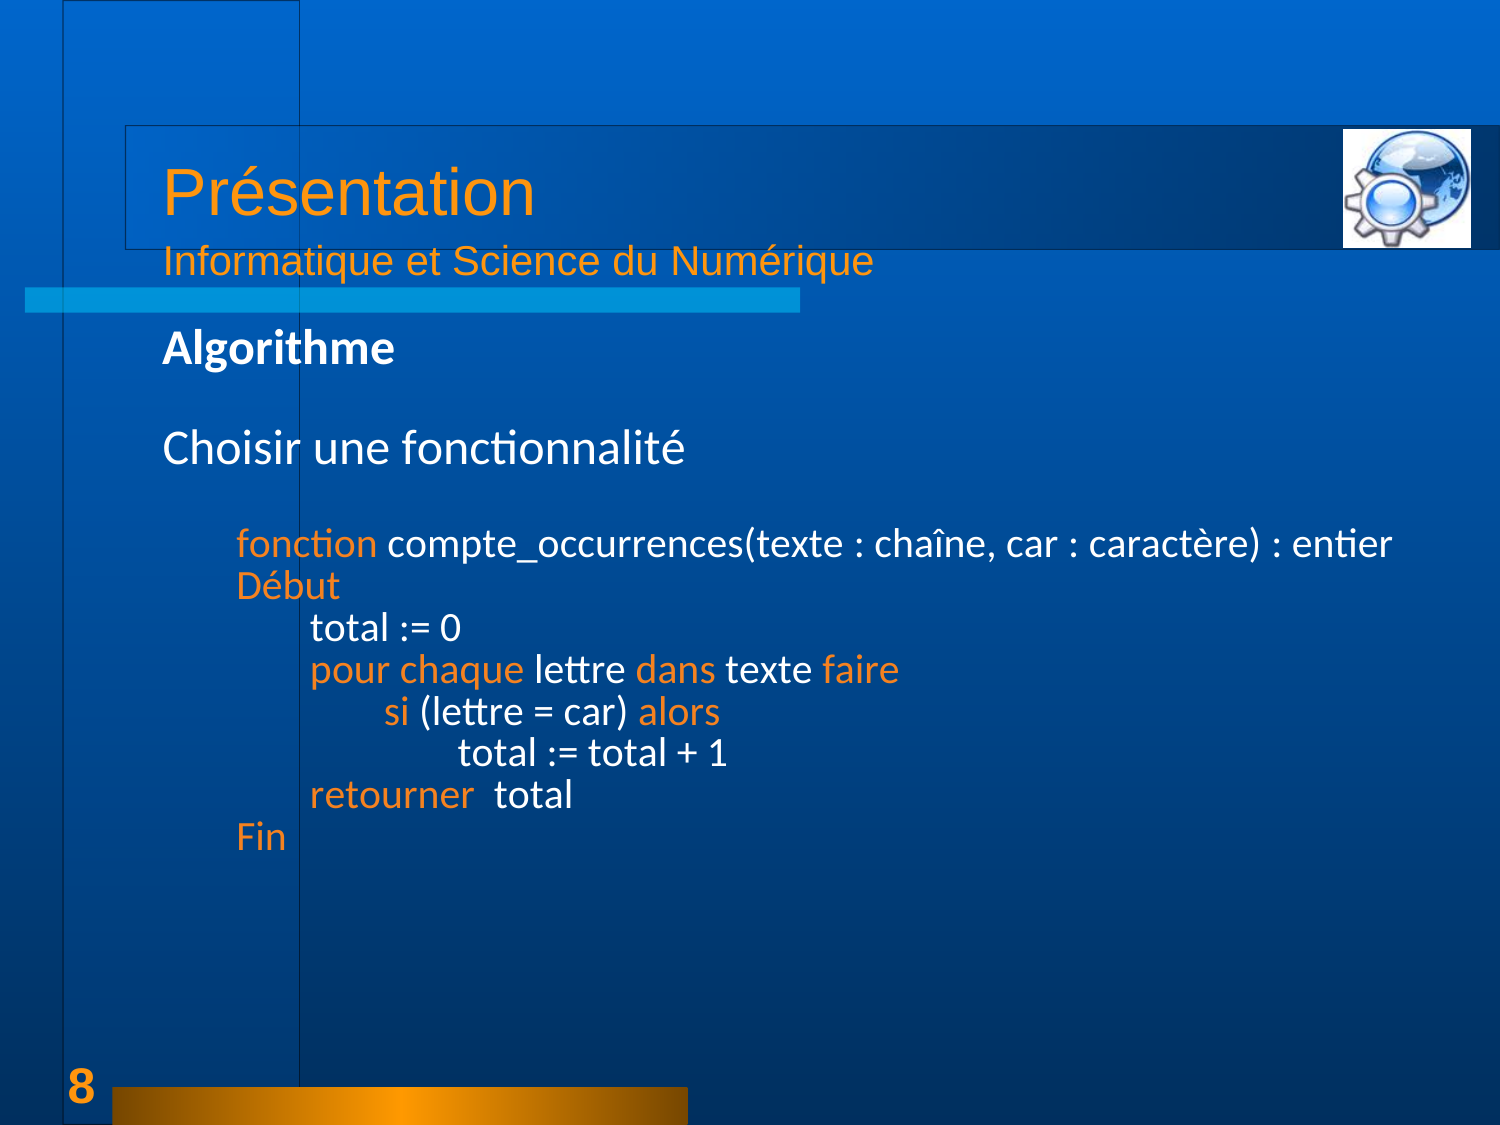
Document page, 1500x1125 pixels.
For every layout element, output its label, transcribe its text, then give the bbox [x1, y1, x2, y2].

text_box Algorithme Choisir une fonctionnalité fonction compte_occurrences(texte : chaîne, car : caractère) : entier Début total := 0 pour chaque lettre dans texte faire si (lettre = car) alors total := total + 1 retourner total Fin [147, 319, 1447, 1036]
picture [1343, 129, 1471, 248]
